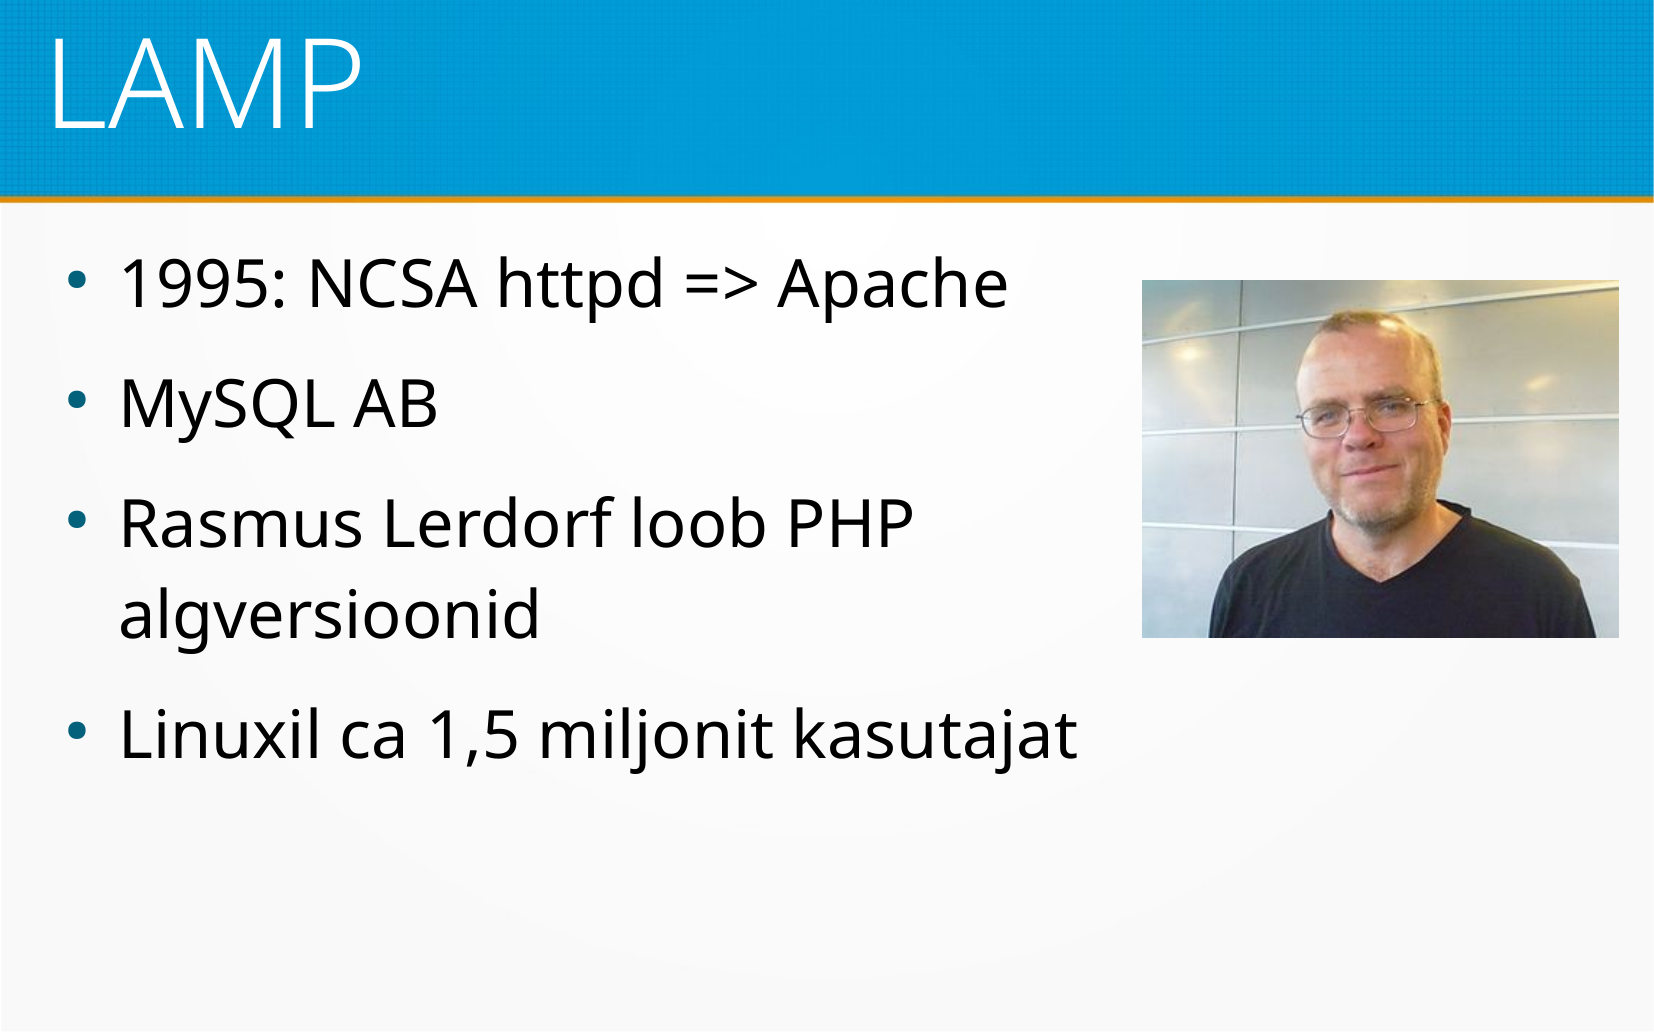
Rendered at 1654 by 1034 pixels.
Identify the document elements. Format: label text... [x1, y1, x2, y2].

picture [0, 195, 1654, 1034]
title LAMP [43, 0, 1619, 166]
list 1995: NCSA httpd => Apache MySQL AB Rasmus Lerdorf loob PHP algversioonid Linuxil ca 1,5 miljonit kasutajat [47, 236, 1607, 1002]
